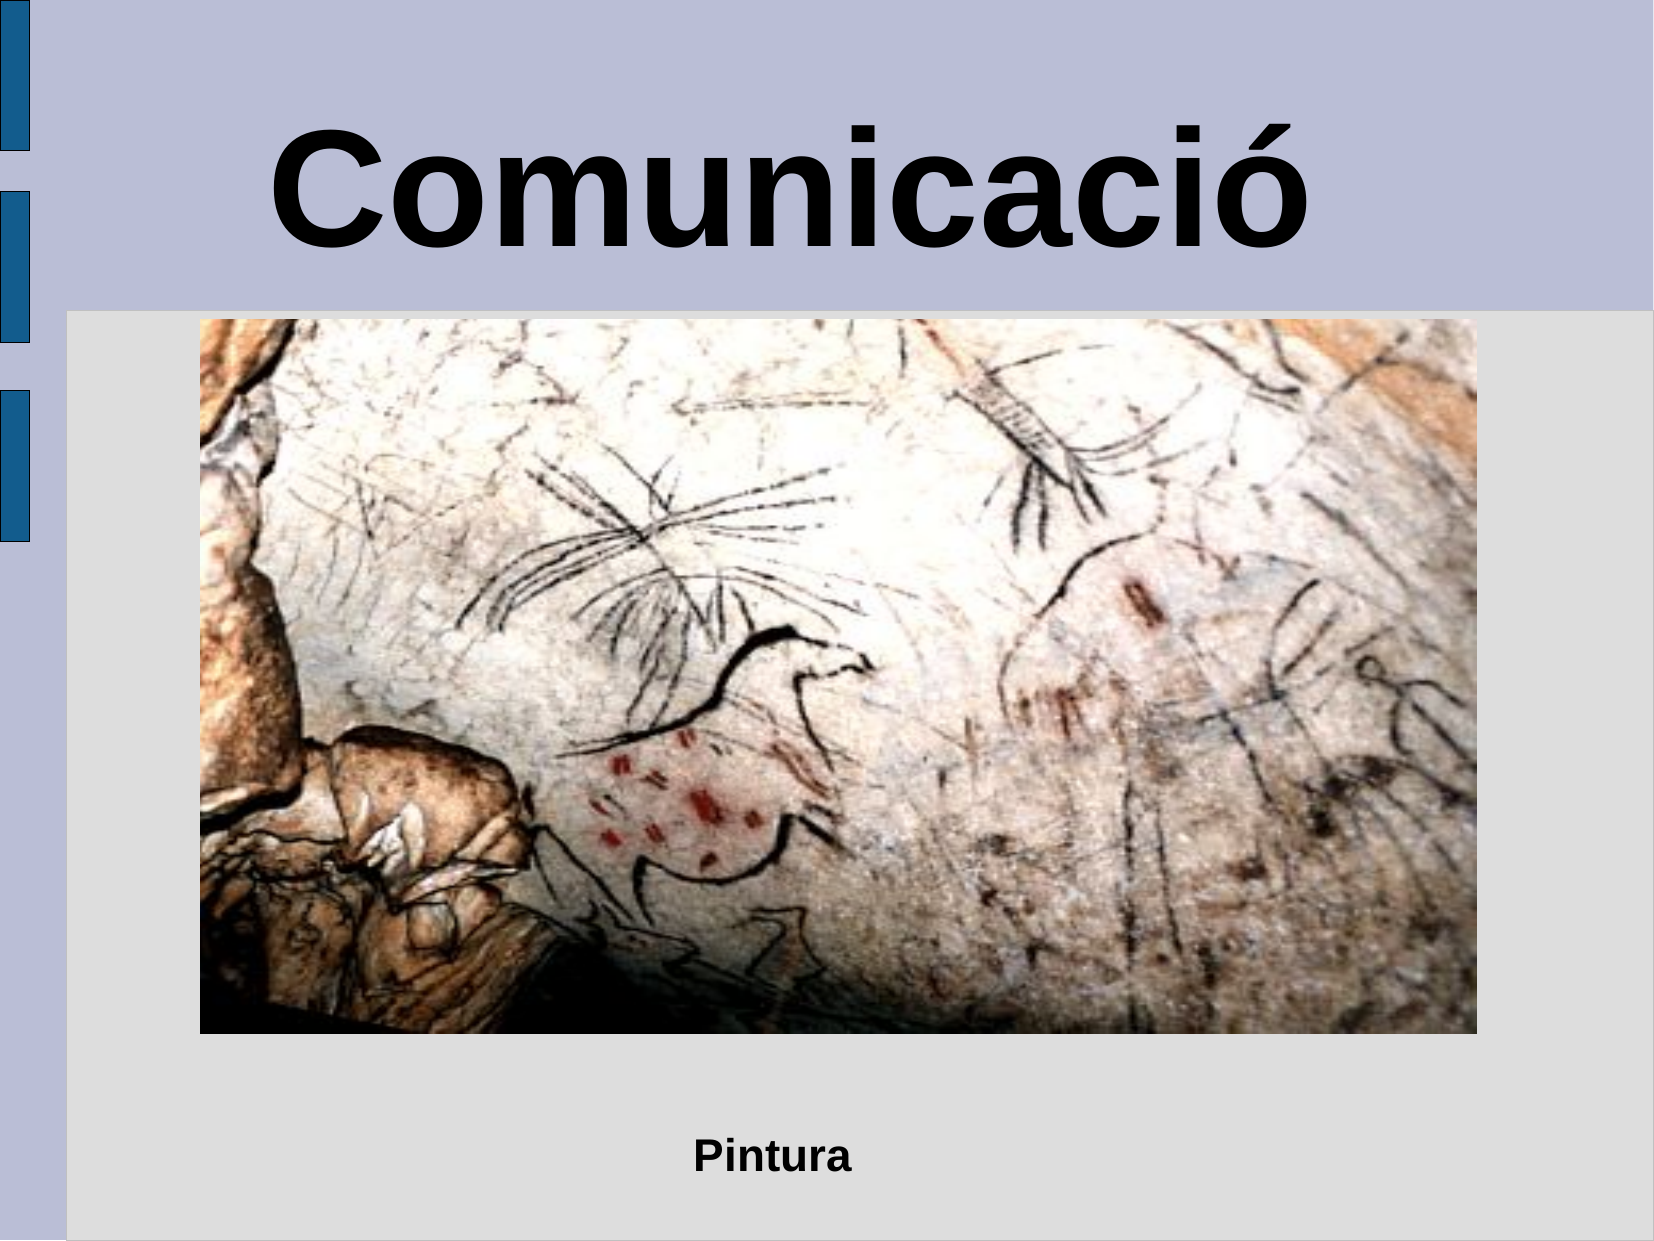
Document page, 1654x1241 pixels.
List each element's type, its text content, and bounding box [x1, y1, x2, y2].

picture [200, 319, 1477, 1034]
text_box Pintura [679, 1122, 867, 1190]
text_box Comunicació [252, 88, 1329, 290]
